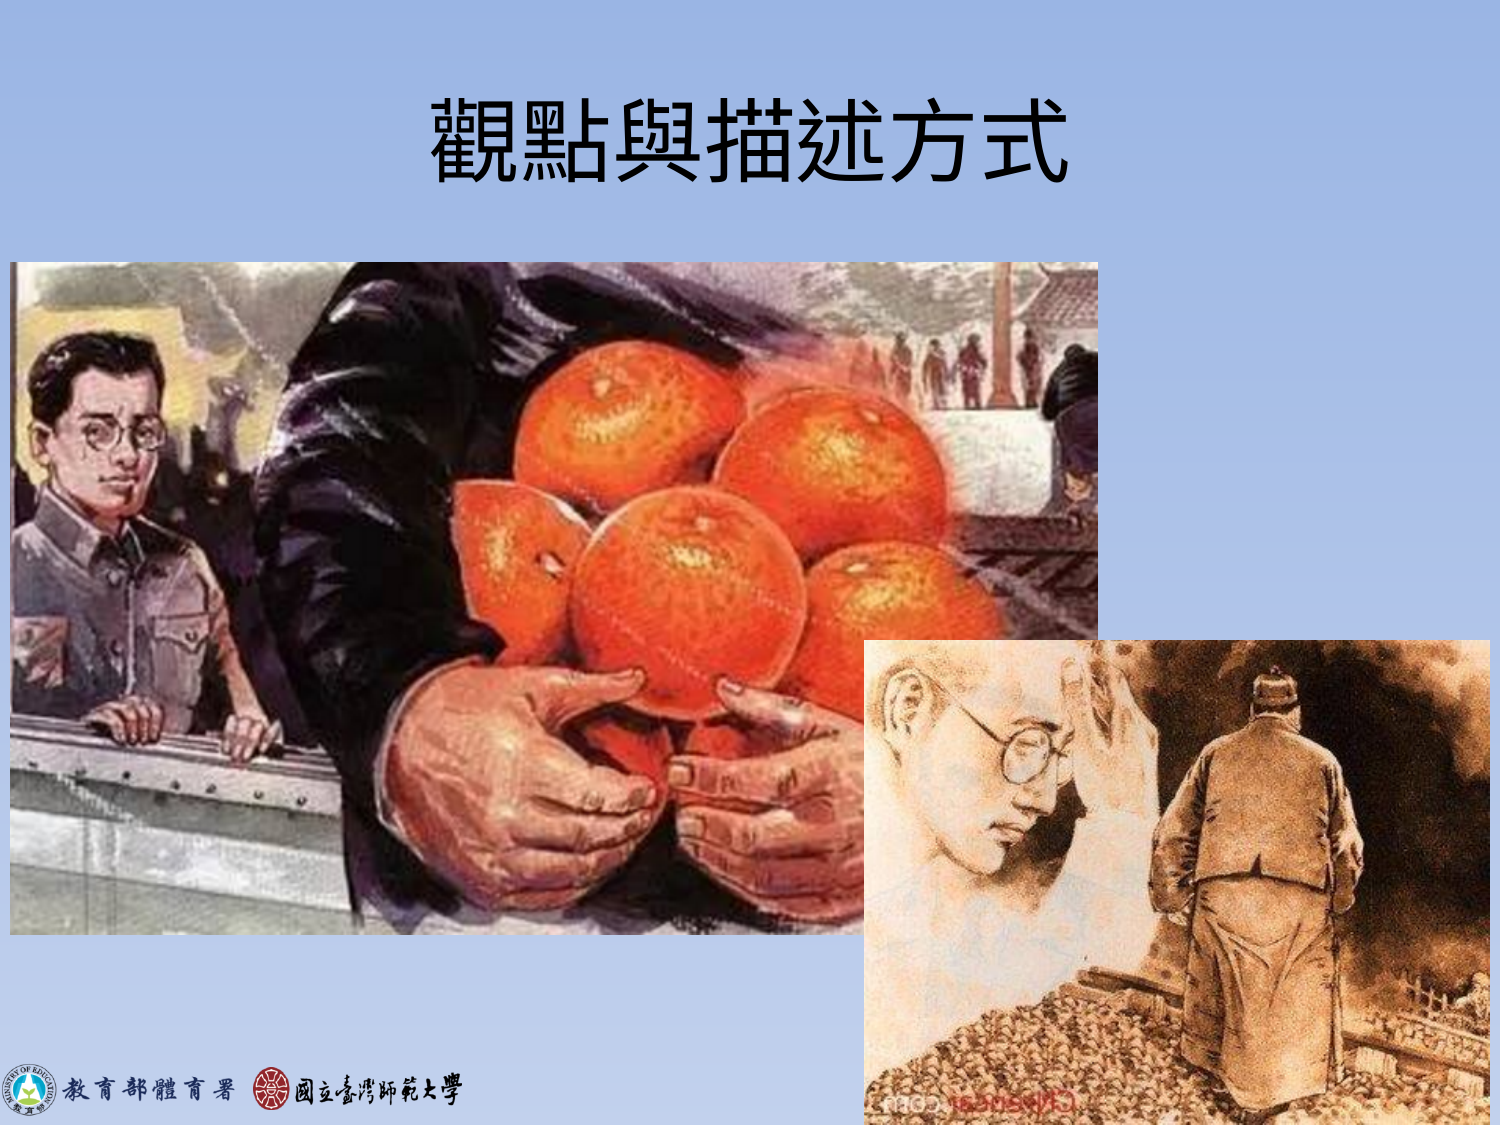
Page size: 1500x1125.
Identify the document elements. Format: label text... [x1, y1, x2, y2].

picture [10, 262, 1490, 1125]
title 觀點與描述方式 [75, 45, 1426, 233]
